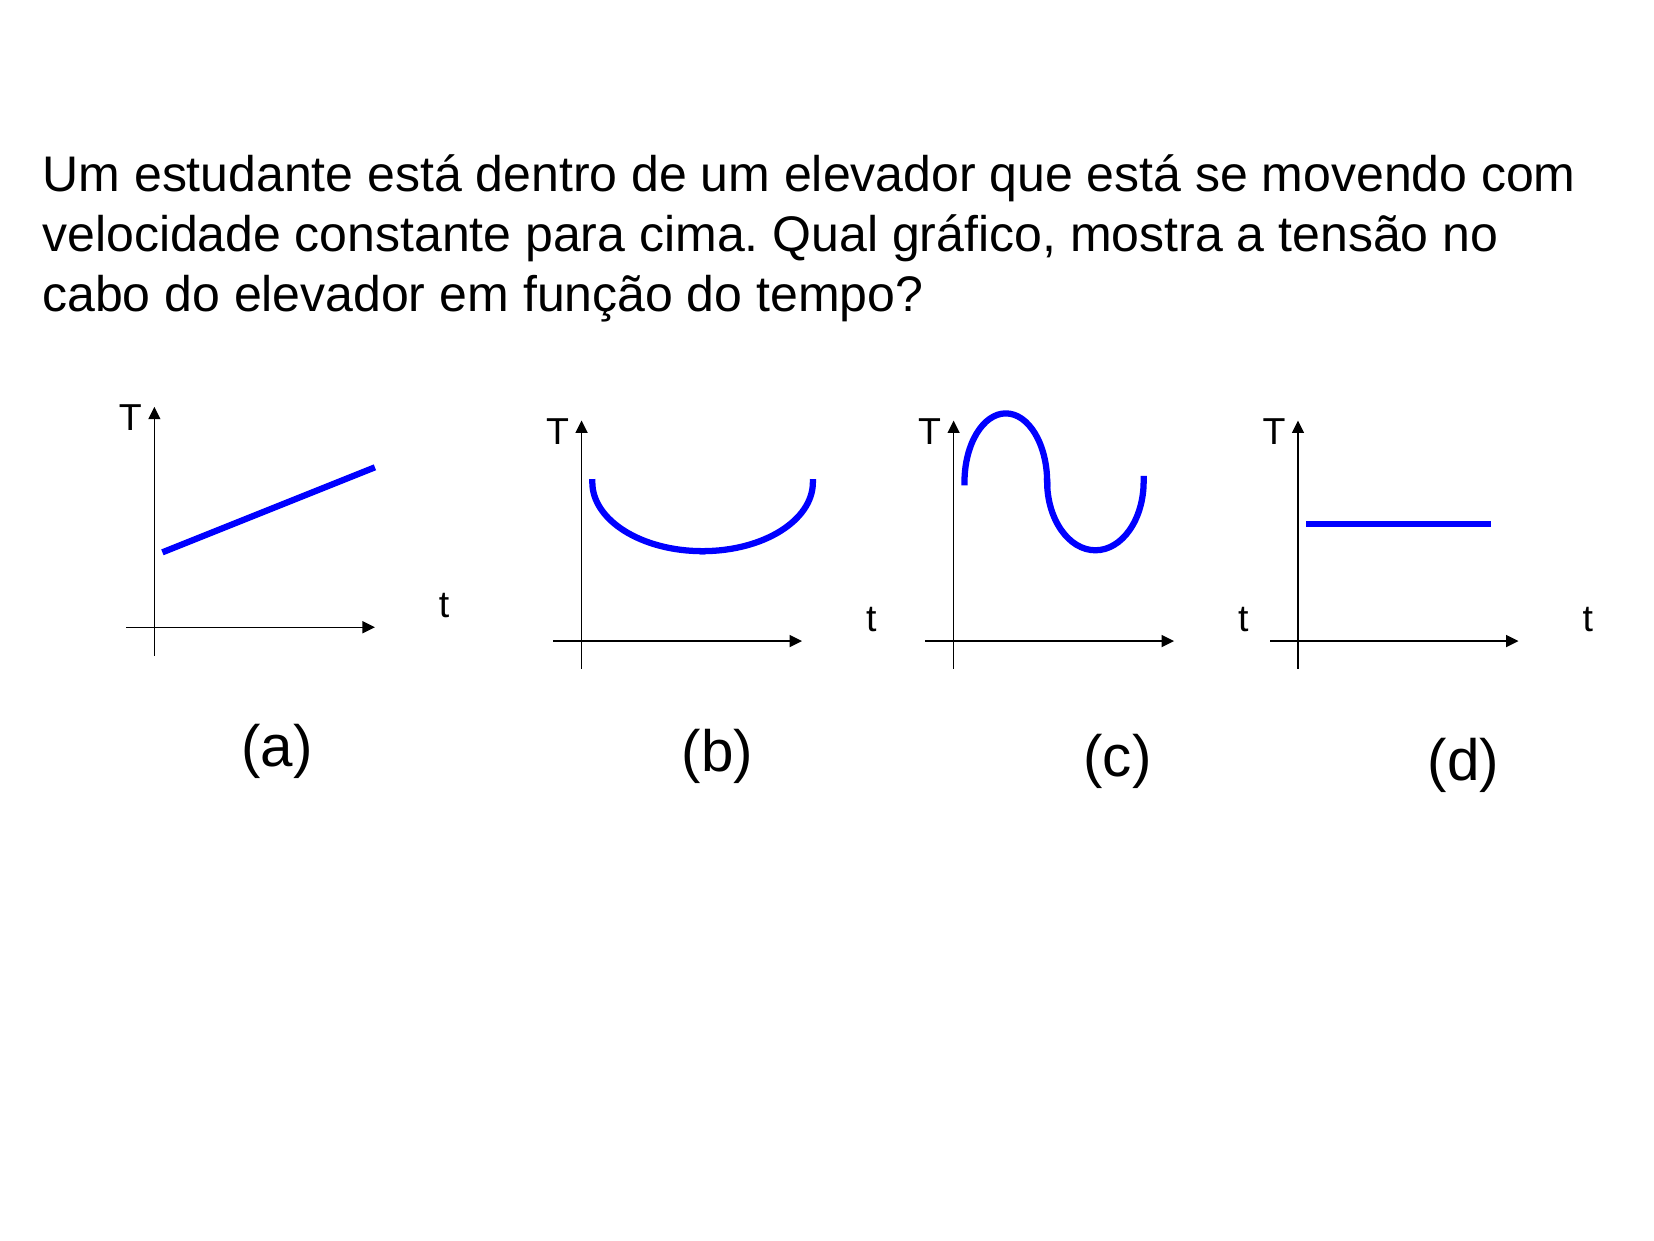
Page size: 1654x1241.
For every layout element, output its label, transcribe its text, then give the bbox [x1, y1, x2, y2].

text_box t [388, 572, 465, 633]
text_box T [495, 399, 585, 461]
text_box T [68, 385, 157, 447]
text_box (b) [631, 705, 769, 791]
title Um estudante está dentro de um elevador que está se movendo com velocidade constante para cima. Qual gráfico, mostra a tensão no cabo do elevador em função do tempo? [27, 128, 1613, 336]
text_box (d) [1377, 714, 1515, 800]
text_box T [1212, 399, 1301, 461]
text_box t [815, 585, 892, 647]
text_box T [867, 399, 957, 461]
text_box t [1532, 585, 1608, 647]
text_box (c) [1033, 709, 1167, 796]
text_box (a) [190, 700, 328, 787]
text_box t [1187, 585, 1264, 647]
